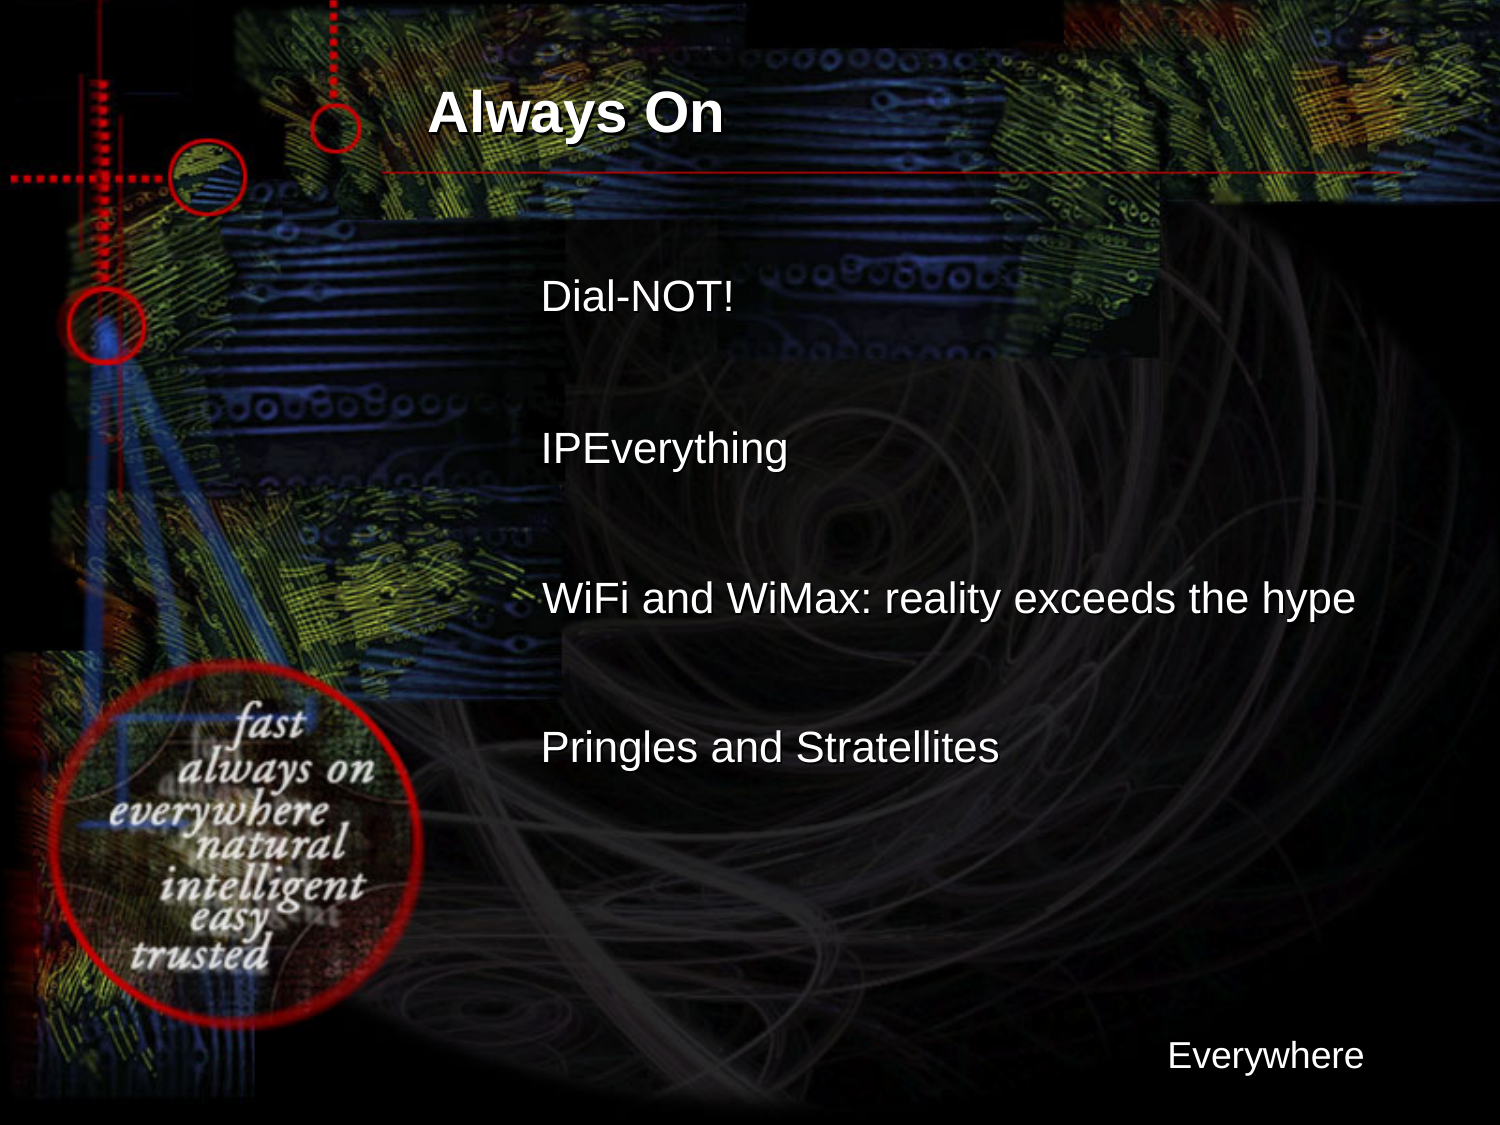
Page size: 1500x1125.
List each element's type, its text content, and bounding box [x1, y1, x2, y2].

text_box [1119, 1034, 1456, 1091]
list IPEverything [525, 412, 1315, 490]
list Pringles and Stratellites [525, 711, 1315, 789]
list WiFi and WiMax: reality exceeds the hype [527, 563, 1463, 640]
title Always On [412, 45, 1450, 175]
picture [0, 0, 1500, 1125]
list Dial-NOT! [525, 260, 1315, 338]
text_box Everywhere [1167, 1031, 1475, 1074]
